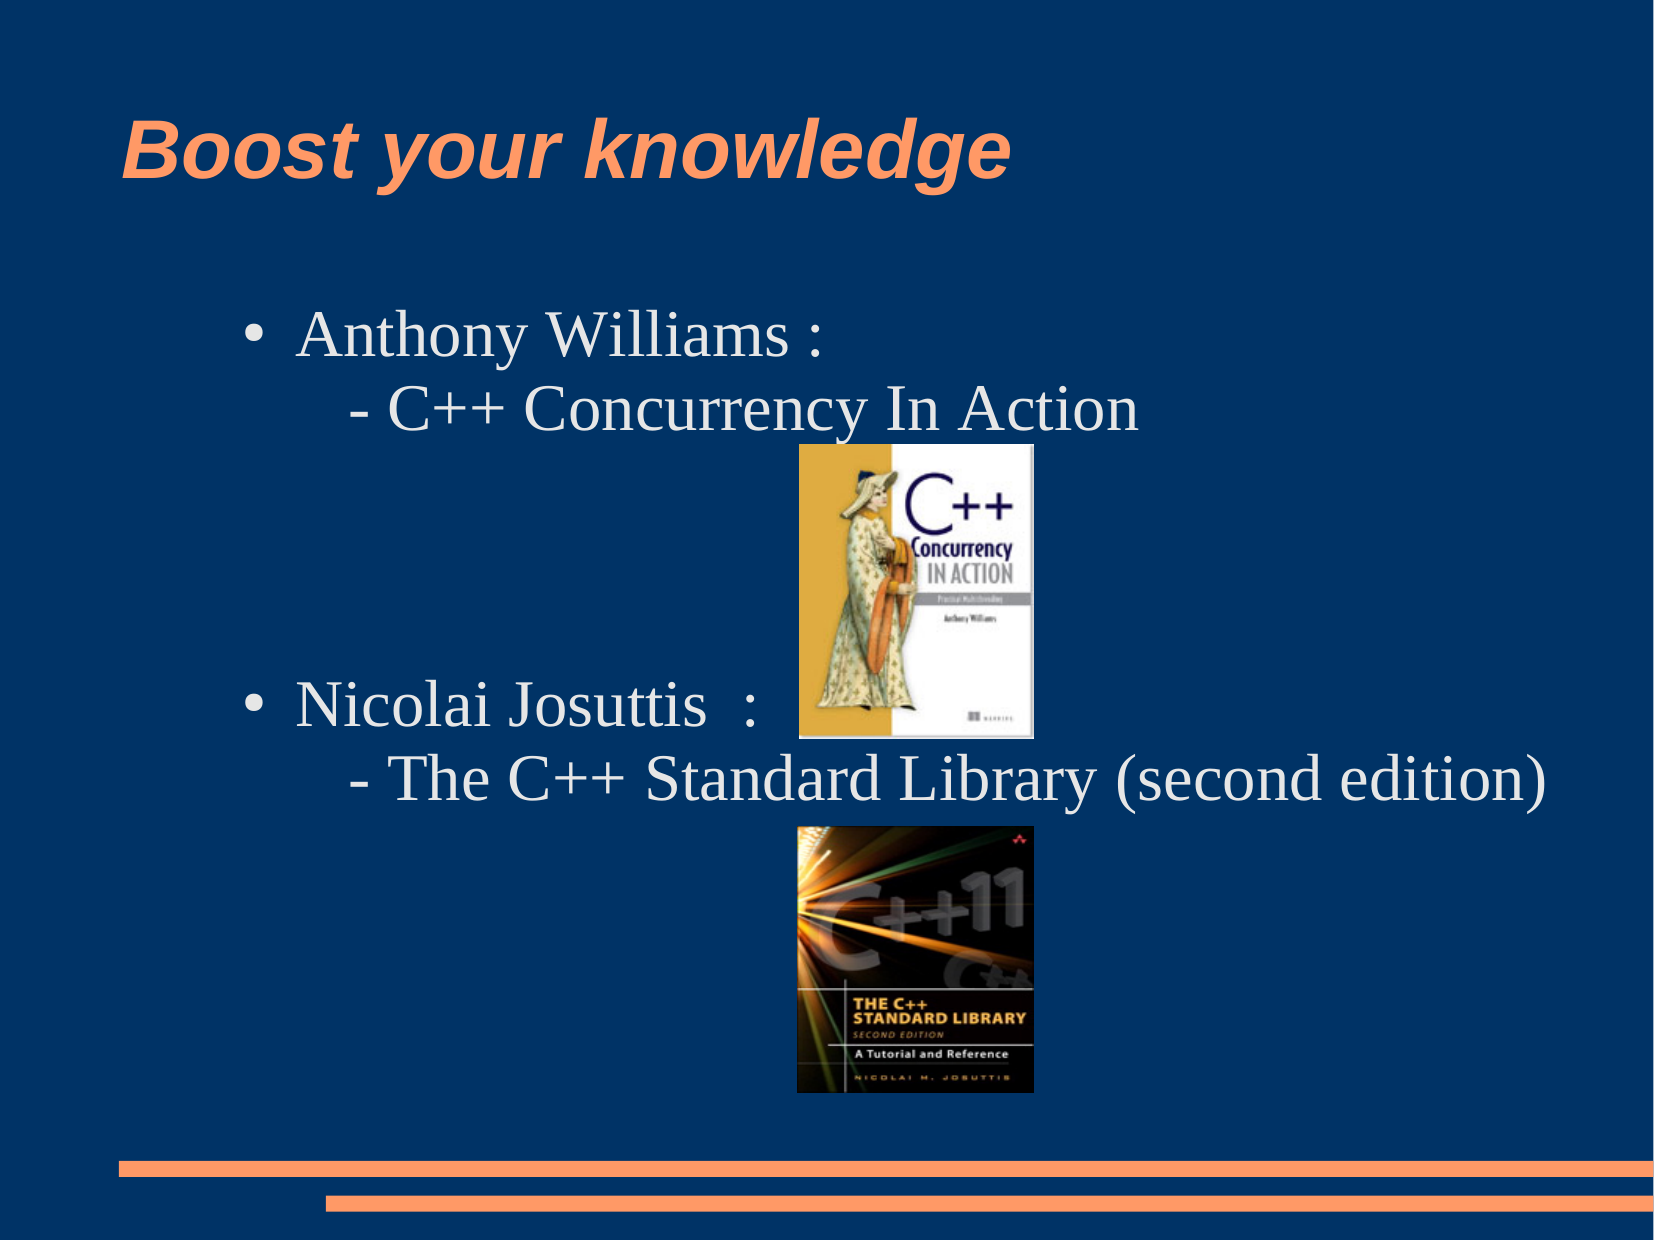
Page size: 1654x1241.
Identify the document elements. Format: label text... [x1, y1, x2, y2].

list Anthony Williams : - C++ Concurrency In Action Nicolai Josuttis : - The C++ Standard Library (second edition) [206, 296, 1598, 1182]
picture [797, 826, 1034, 1093]
picture [799, 444, 1034, 739]
title Boost your knowledge [121, 46, 1534, 254]
